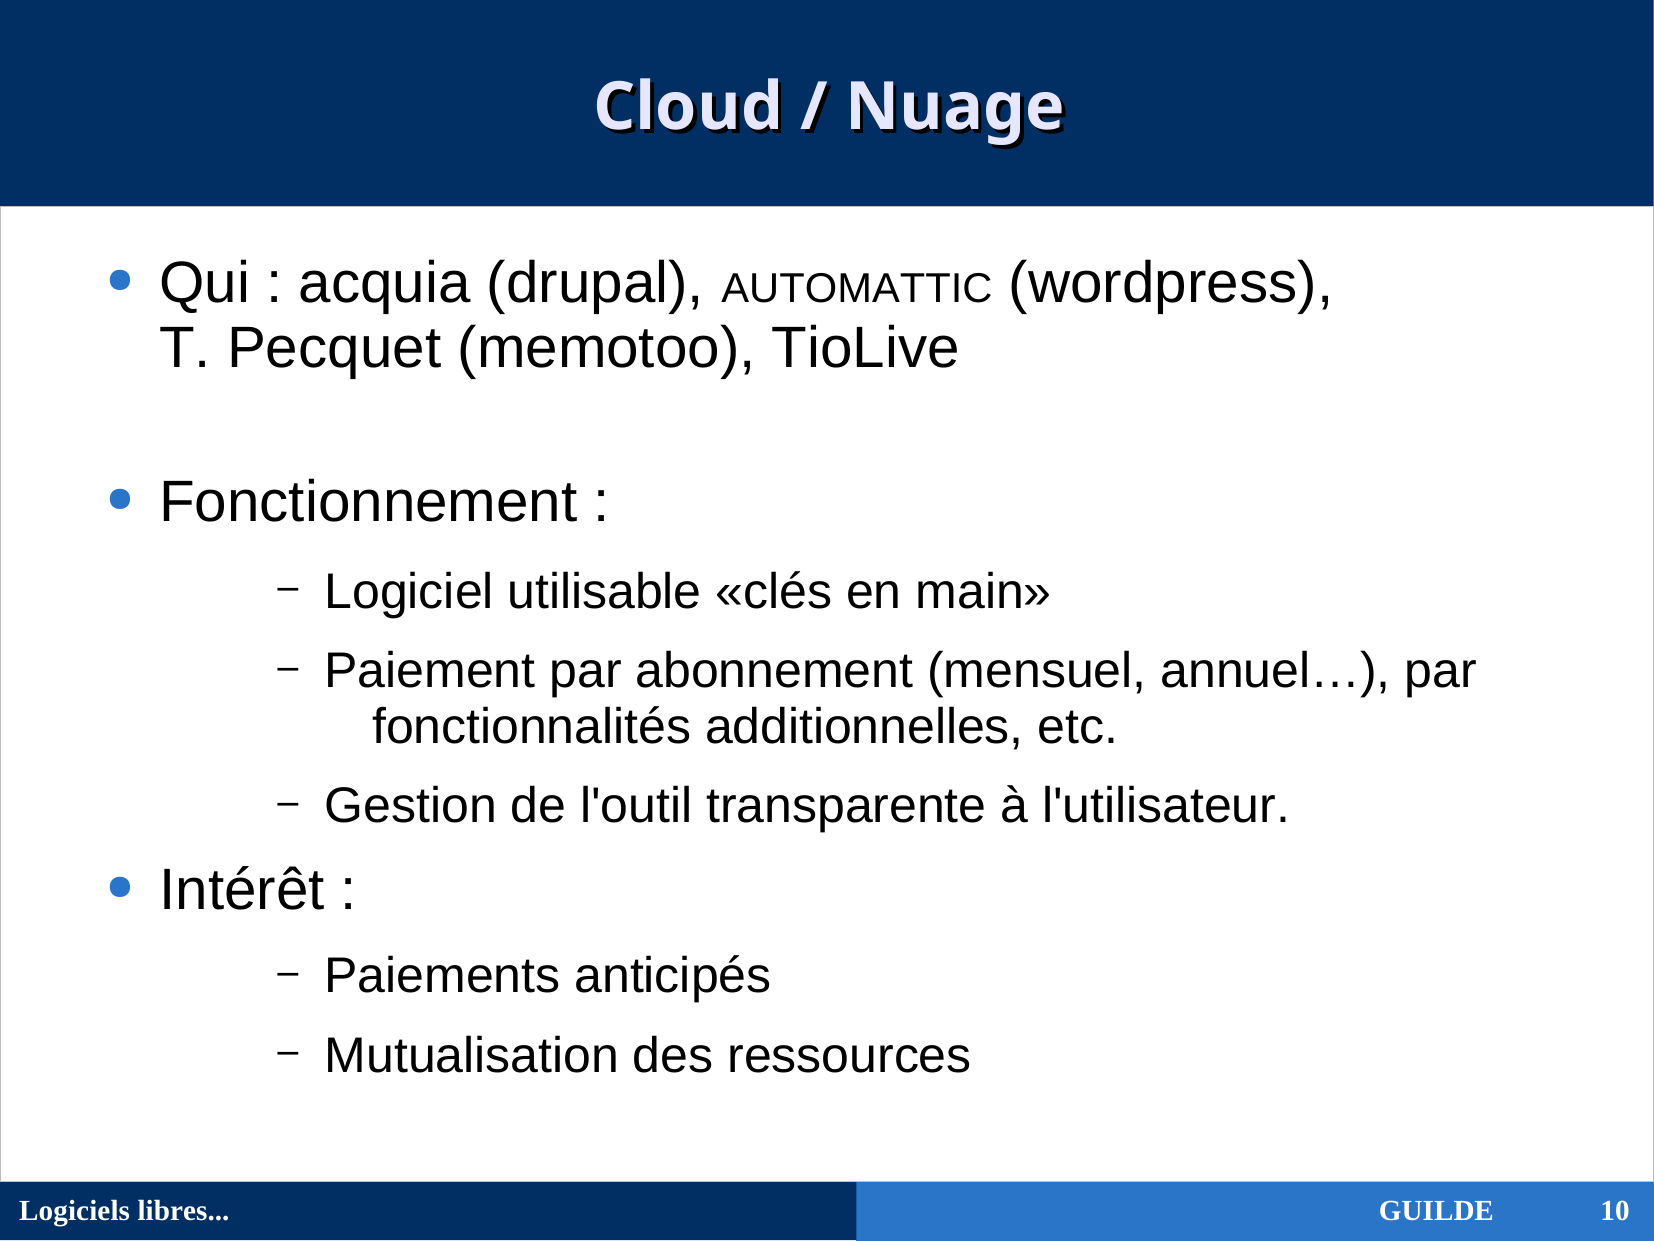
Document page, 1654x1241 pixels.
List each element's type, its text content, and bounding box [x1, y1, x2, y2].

title Cloud / Nuage [123, 0, 1536, 208]
list Qui : acquia (drupal), AUTOMATTIC (wordpress), T. Pecquet (memotoo), TioLive Fonctionnement : Logiciel utilisable «clés en main» Paiement par abonnement (mensuel, annuel…), par fonctionnalités additionnelles, etc. Gestion de l'outil transparente à l'utilisateur. Intérêt : Paiements anticipés Mutualisation des ressources [88, 249, 1595, 1136]
